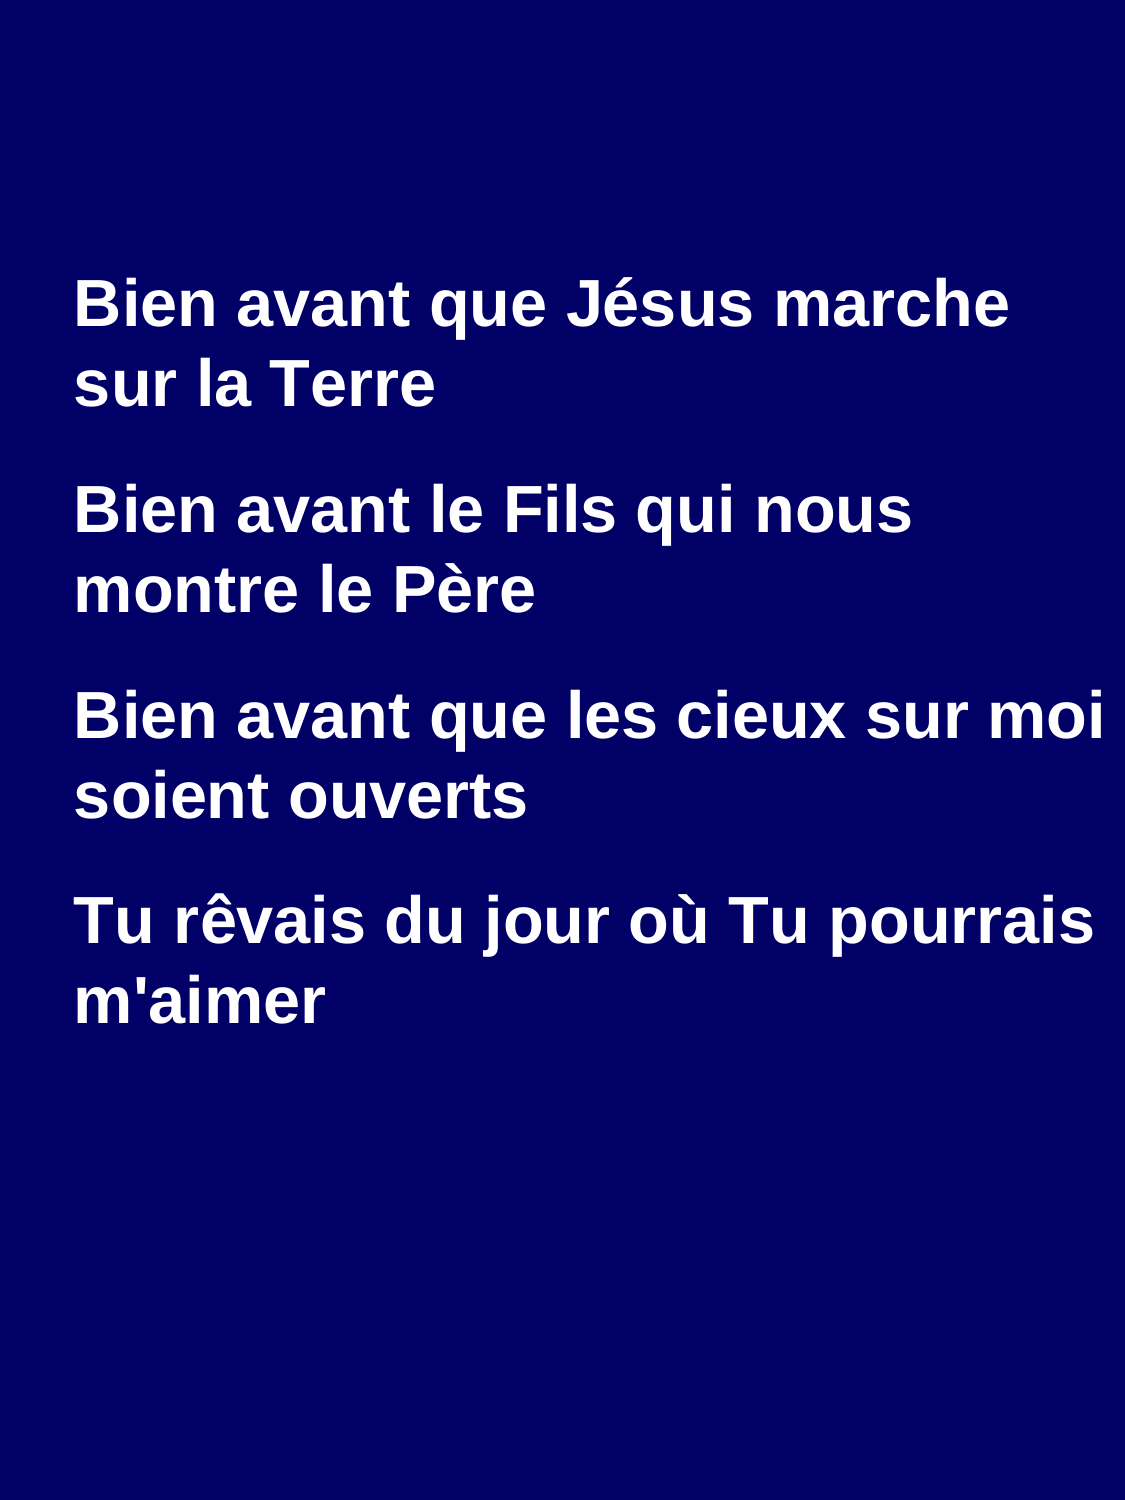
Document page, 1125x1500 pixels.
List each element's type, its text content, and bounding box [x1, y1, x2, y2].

text_box Bien avant que Jésus marche sur la Terre Bien avant le Fils qui nous montre le Père Bien avant que les cieux sur moi soient ouverts Tu rêvais du jour où Tu pourrais m'aimer [59, 136, 1125, 1241]
